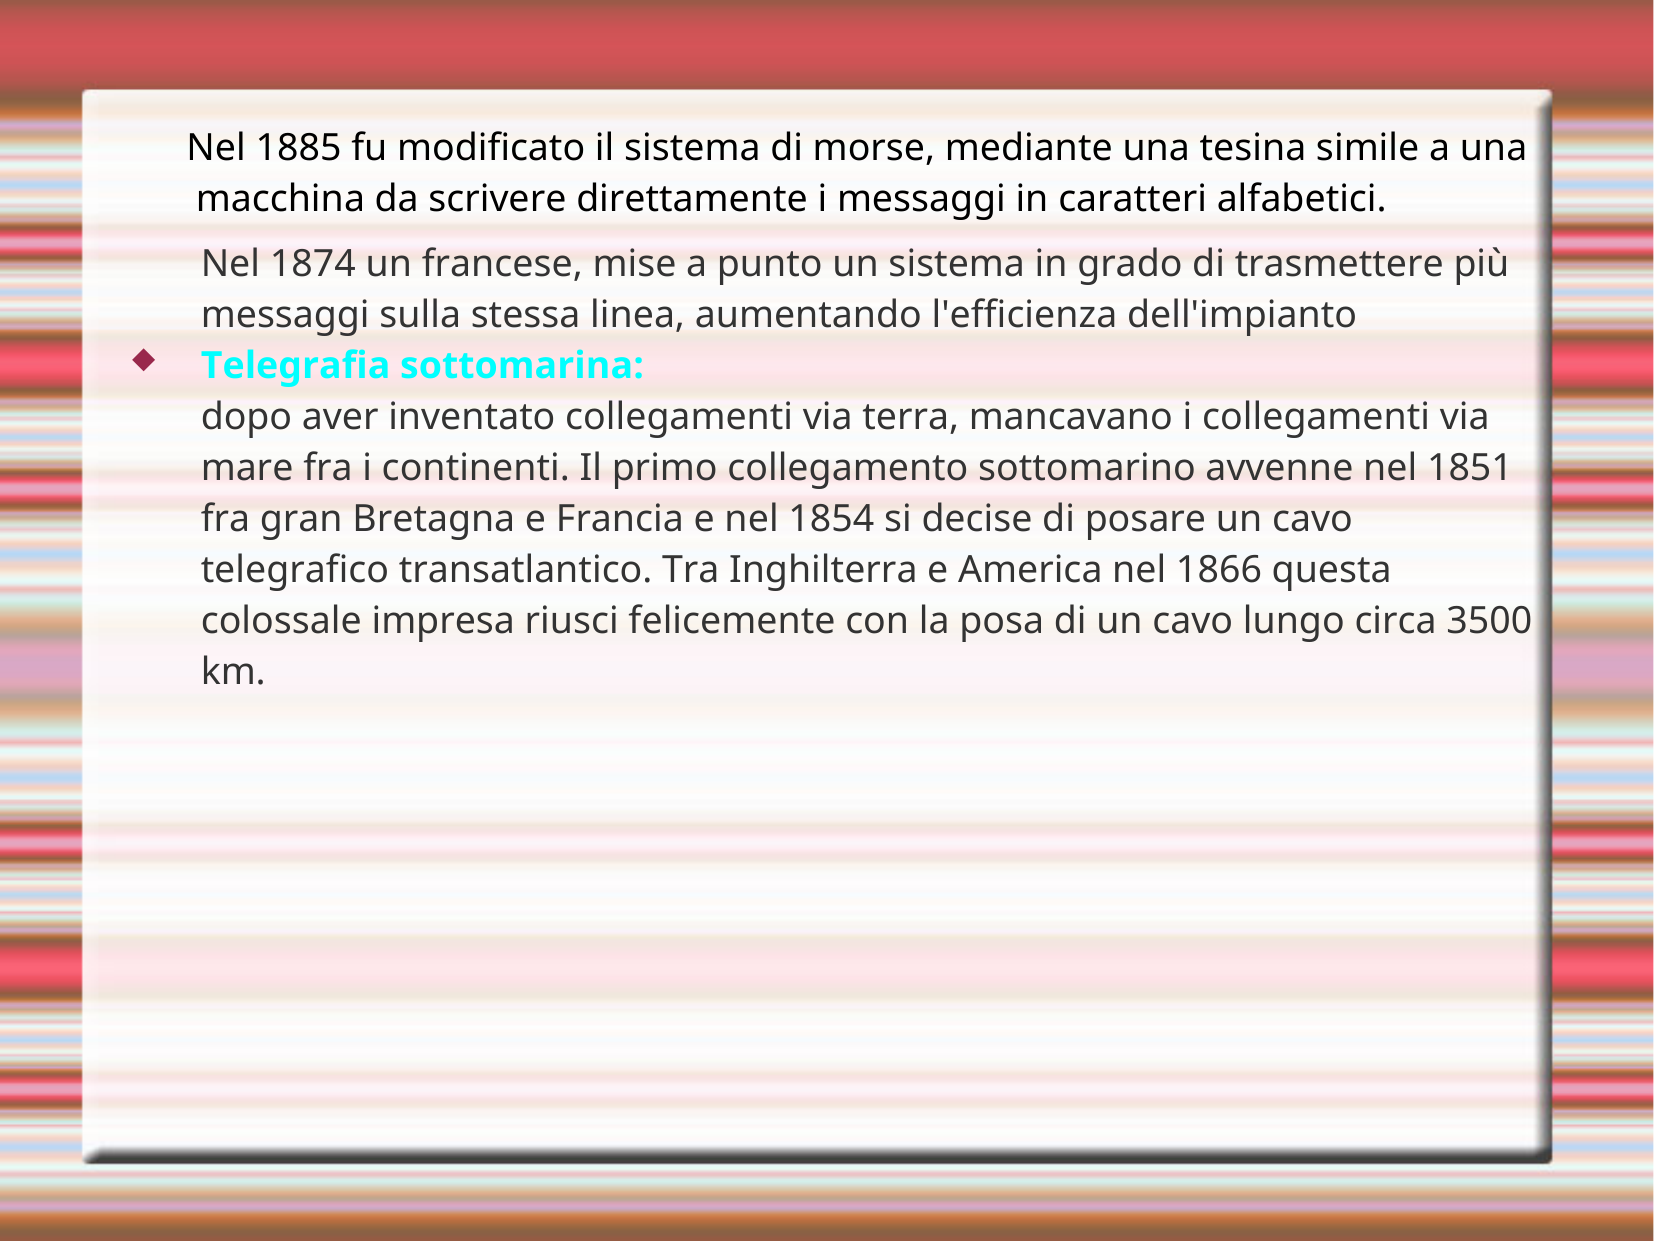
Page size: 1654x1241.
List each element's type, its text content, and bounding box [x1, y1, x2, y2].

list Nel 1874 un francese, mise a punto un sistema in grado di trasmettere più messaggi sulla stessa linea, aumentando l'efficienza dell'impianto Telegrafia sottomarina: dopo aver inventato collegamenti via terra, mancavano i collegamenti via mare fra i continenti. Il primo collegamento sottomarino avvenne nel 1851 fra gran Bretagna e Francia e nel 1854 si decise di posare un cavo telegrafico transatlantico. Tra Inghilterra e America nel 1866 questa colossale impresa riusci felicemente con la posa di un cavo lungo circa 3500 km. [118, 236, 1536, 1118]
title Nel 1885 fu modificato il sistema di morse, mediante una tesina simile a una macchina da scrivere direttamente i messaggi in caratteri alfabetici. [118, 107, 1533, 236]
picture [0, 0, 1654, 1241]
